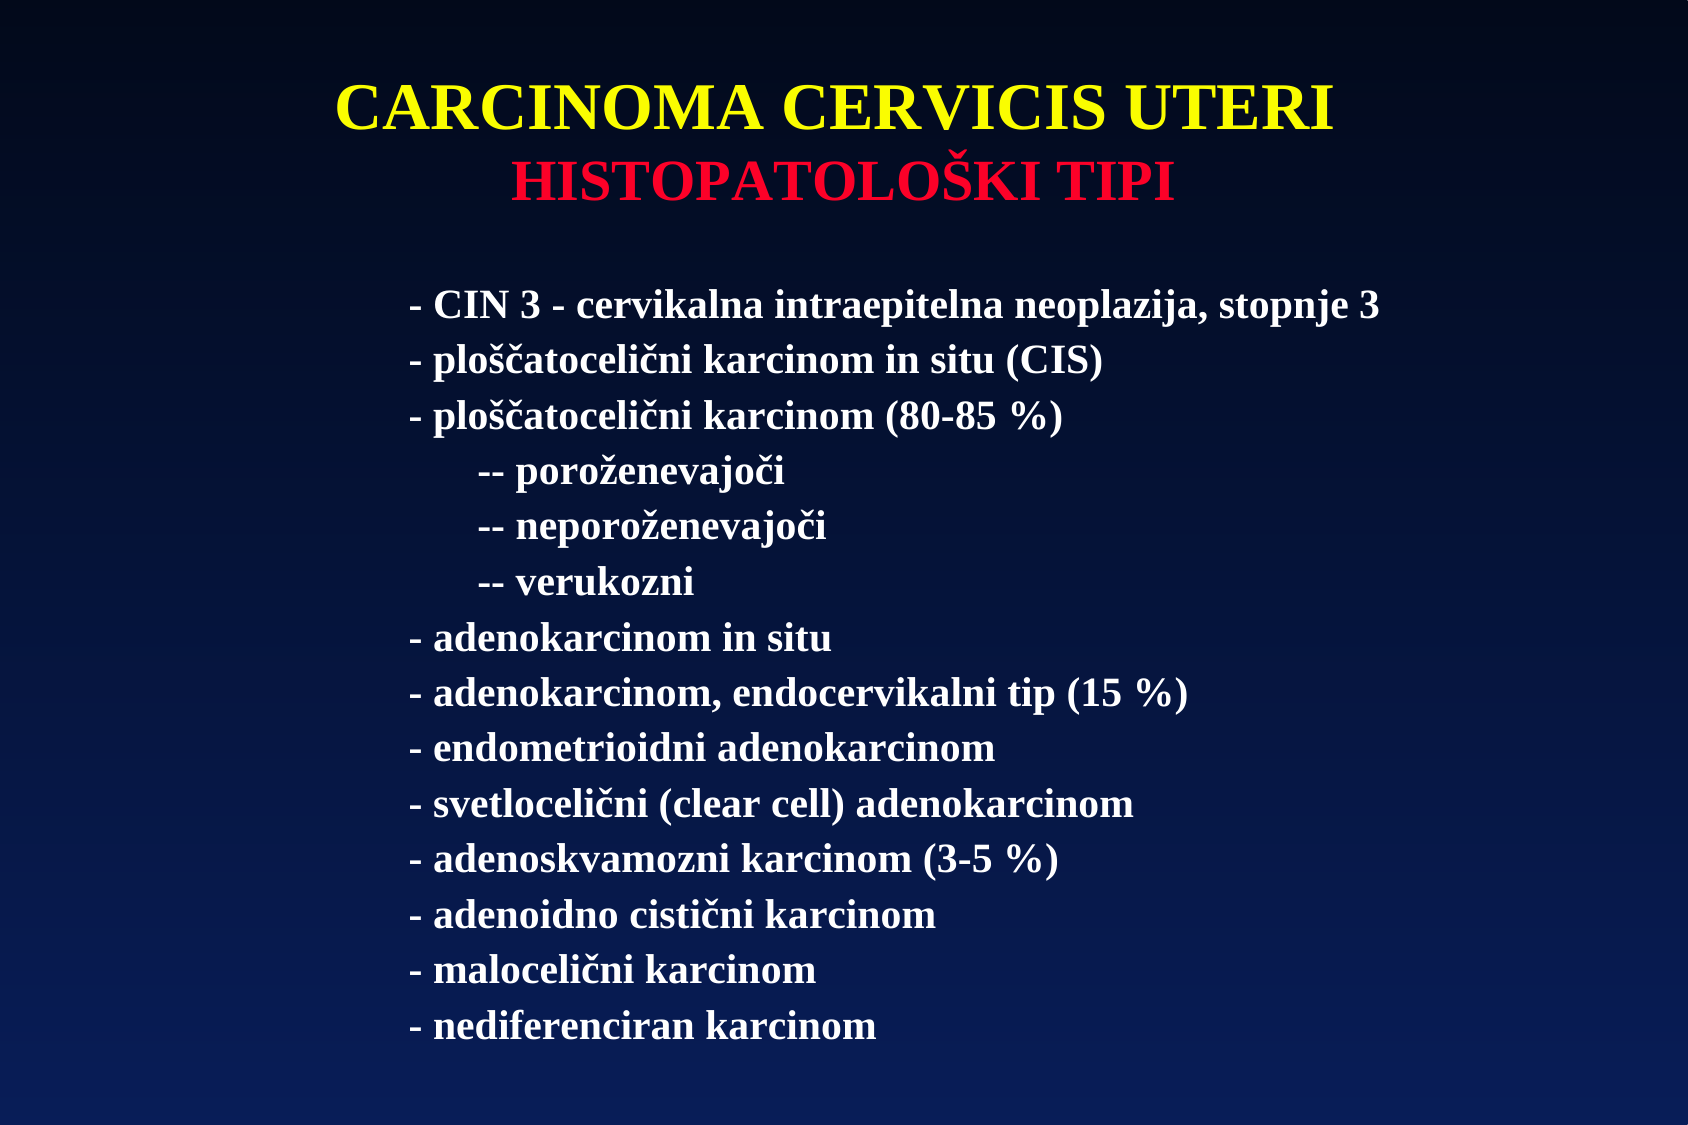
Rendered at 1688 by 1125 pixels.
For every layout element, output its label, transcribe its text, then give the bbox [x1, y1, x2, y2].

list - CIN 3 - cervikalna intraepitelna neoplazija, stopnje 3 - ploščatocelični karcinom in situ (CIS) - ploščatocelični karcinom (80-85 %) -- poroženevajoči -- neporoženevajoči -- verukozni - adenokarcinom in situ - adenokarcinom, endocervikalni tip (15 %) - endometrioidni adenokarcinom - svetlocelični (clear cell) adenokarcinom - adenoskvamozni karcinom (3-5 %) - adenoidno cistični karcinom - malocelični karcinom - nediferenciran karcinom [337, 274, 1500, 1125]
title CARCINOMA CERVICIS UTERI HISTOPATOLOŠKI TIPI [0, 37, 1688, 238]
